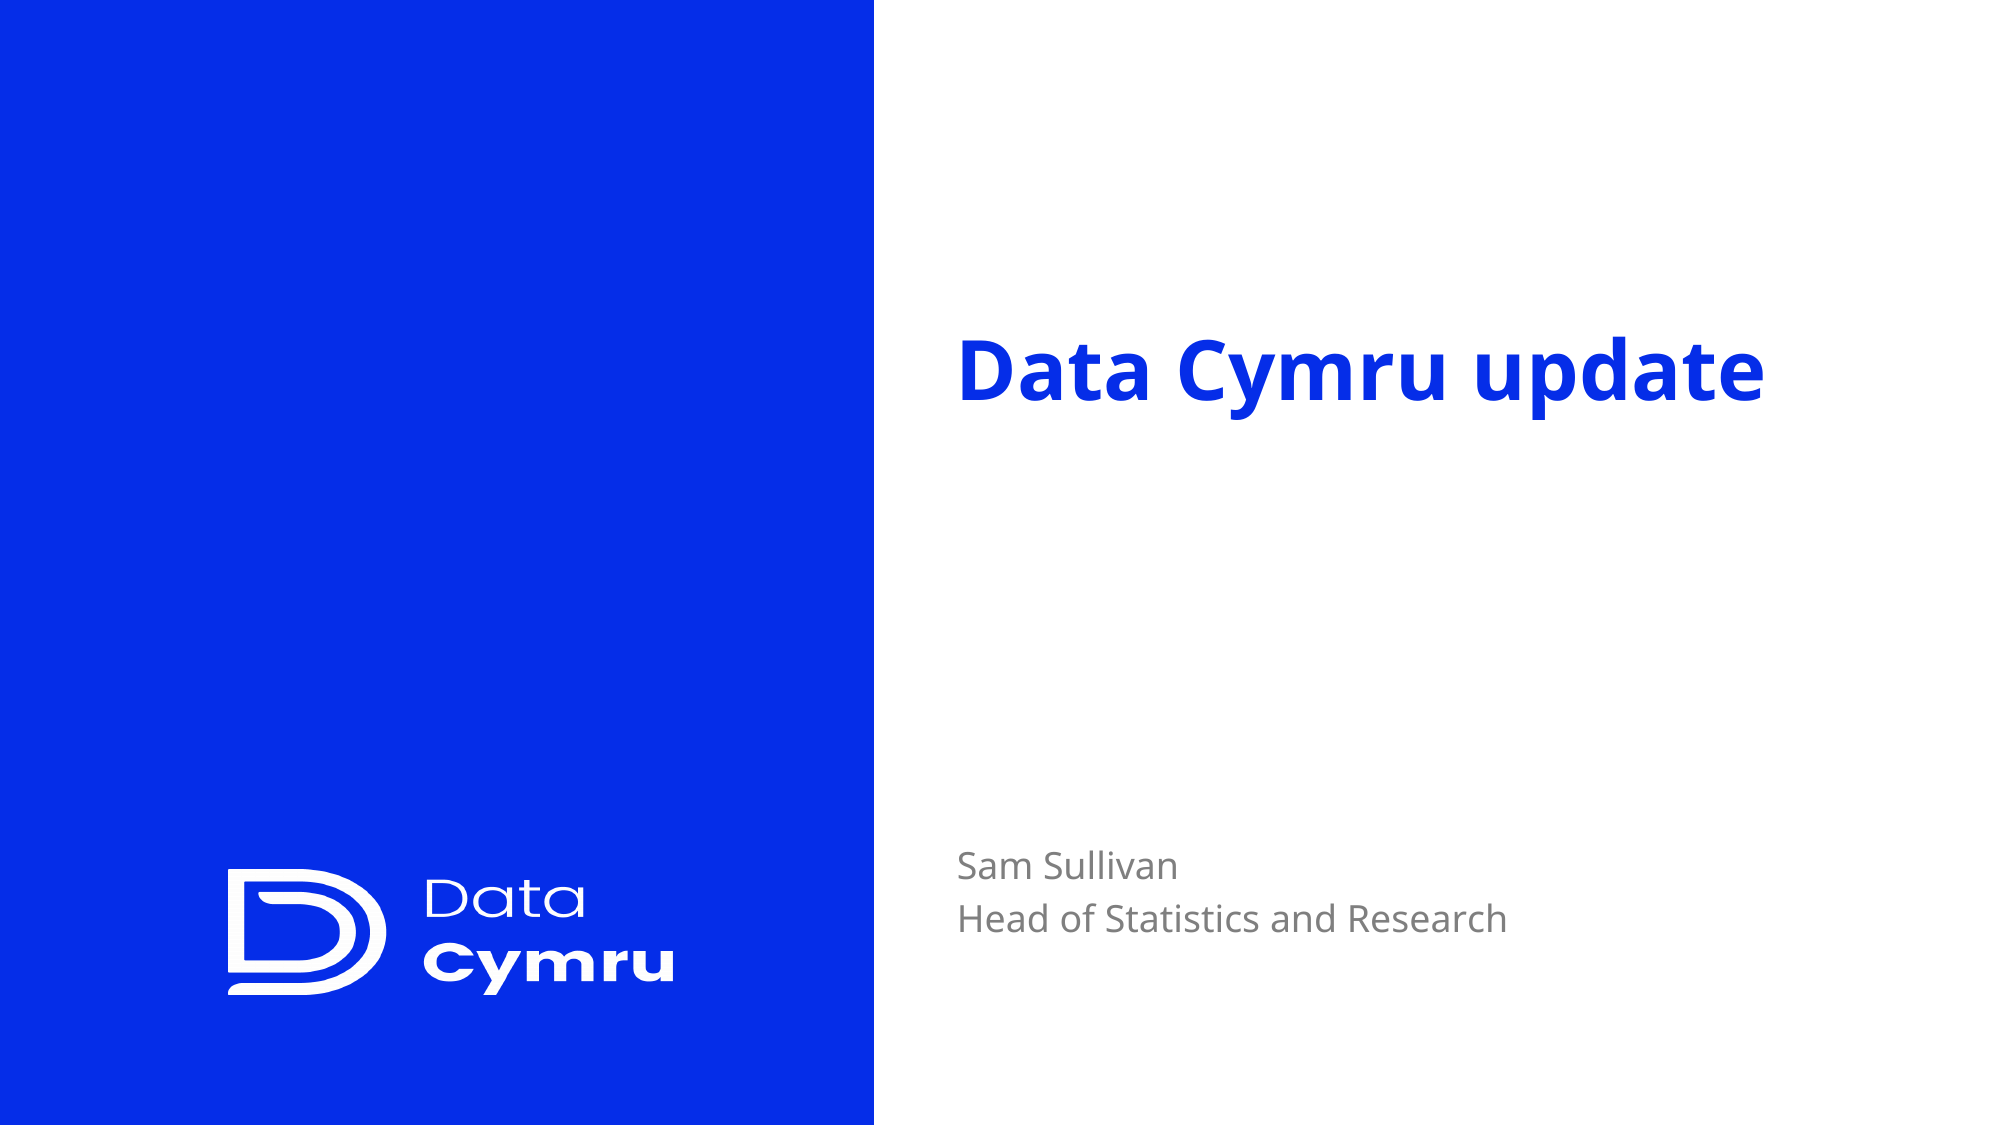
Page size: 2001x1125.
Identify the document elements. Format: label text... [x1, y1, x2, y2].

subtitle Sam Sullivan Head of Statistics and Research [941, 834, 1946, 930]
title Data Cymru update [940, 137, 1922, 598]
